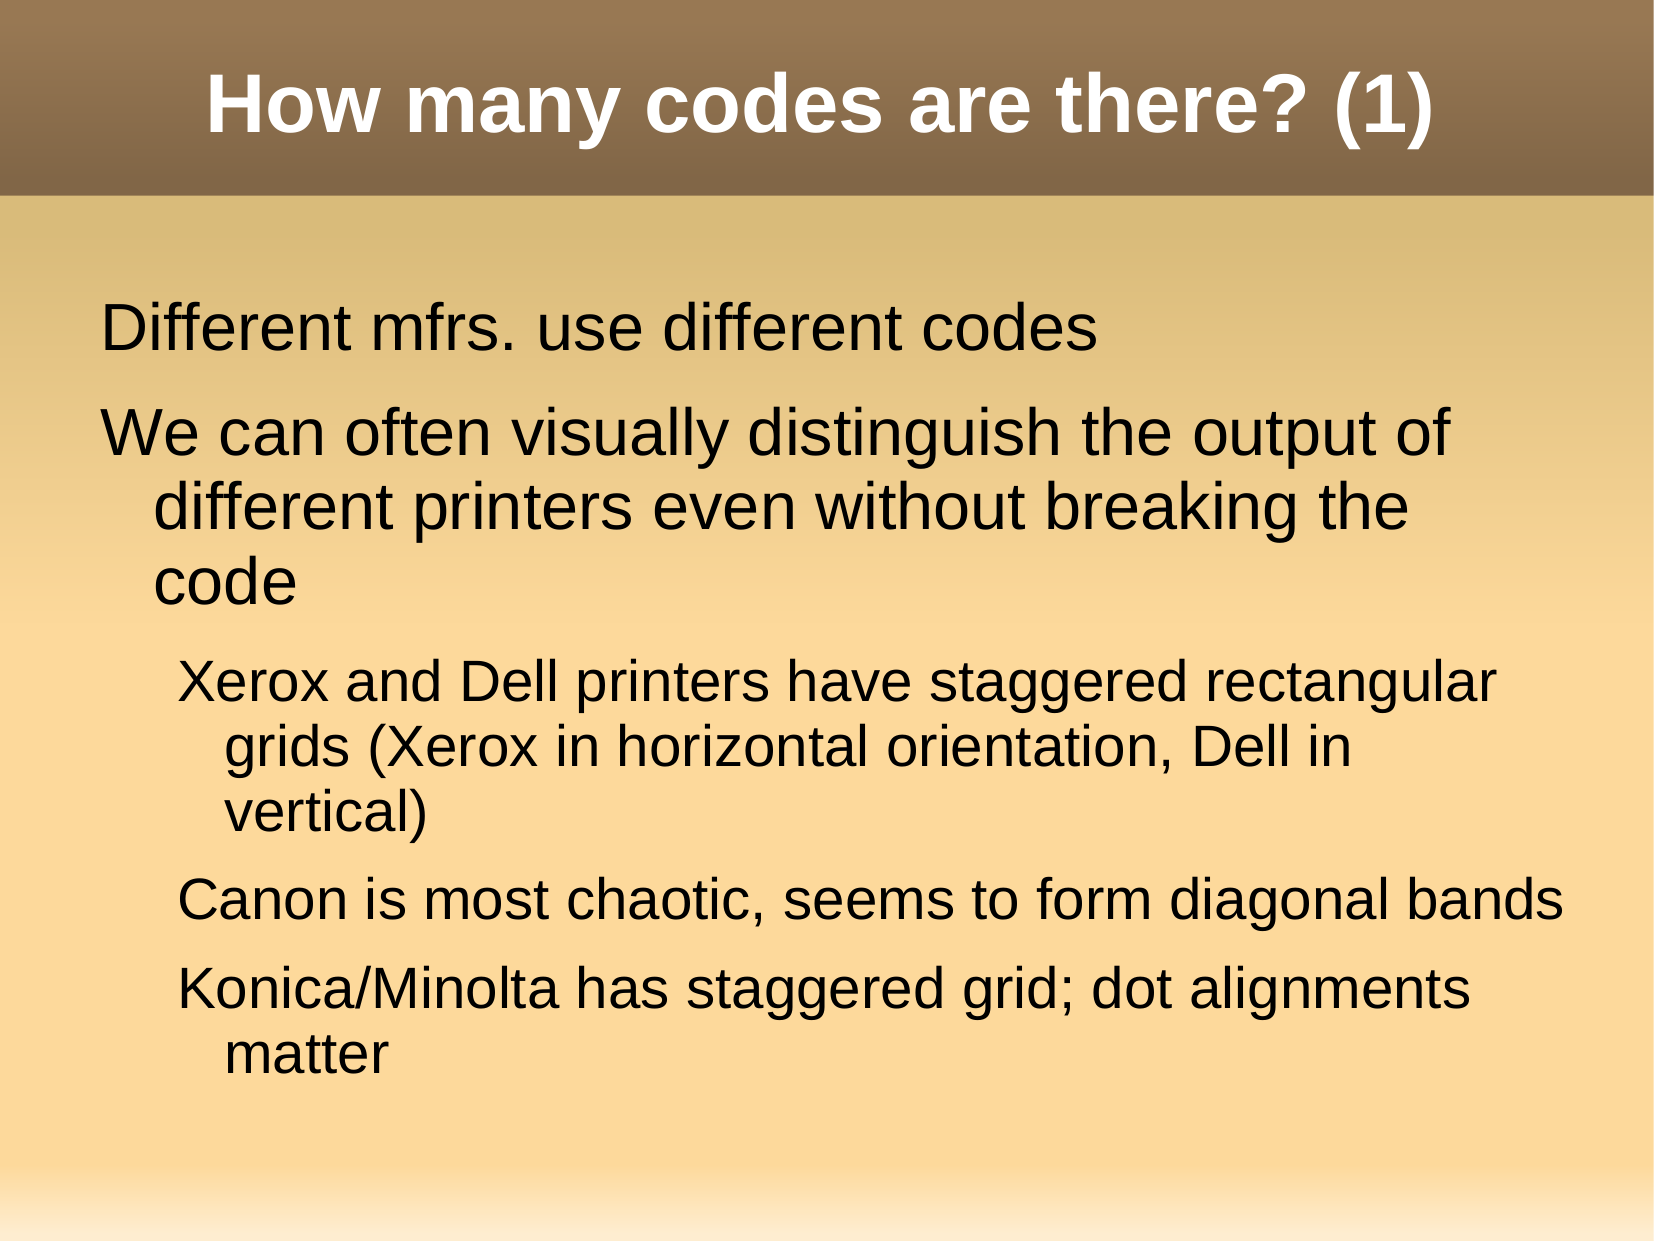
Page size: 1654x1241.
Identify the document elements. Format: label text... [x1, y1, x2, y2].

title How many codes are there? (1) [76, 0, 1565, 208]
list Different mfrs. use different codes We can often visually distinguish the output of different printers even without breaking the code Xerox and Dell printers have staggered rectangular grids (Xerox in horizontal orientation, Dell in vertical) Canon is most chaotic, seems to form diagonal bands Konica/Minolta has staggered grid; dot alignments matter [82, 290, 1571, 1182]
picture [0, 0, 1654, 1241]
